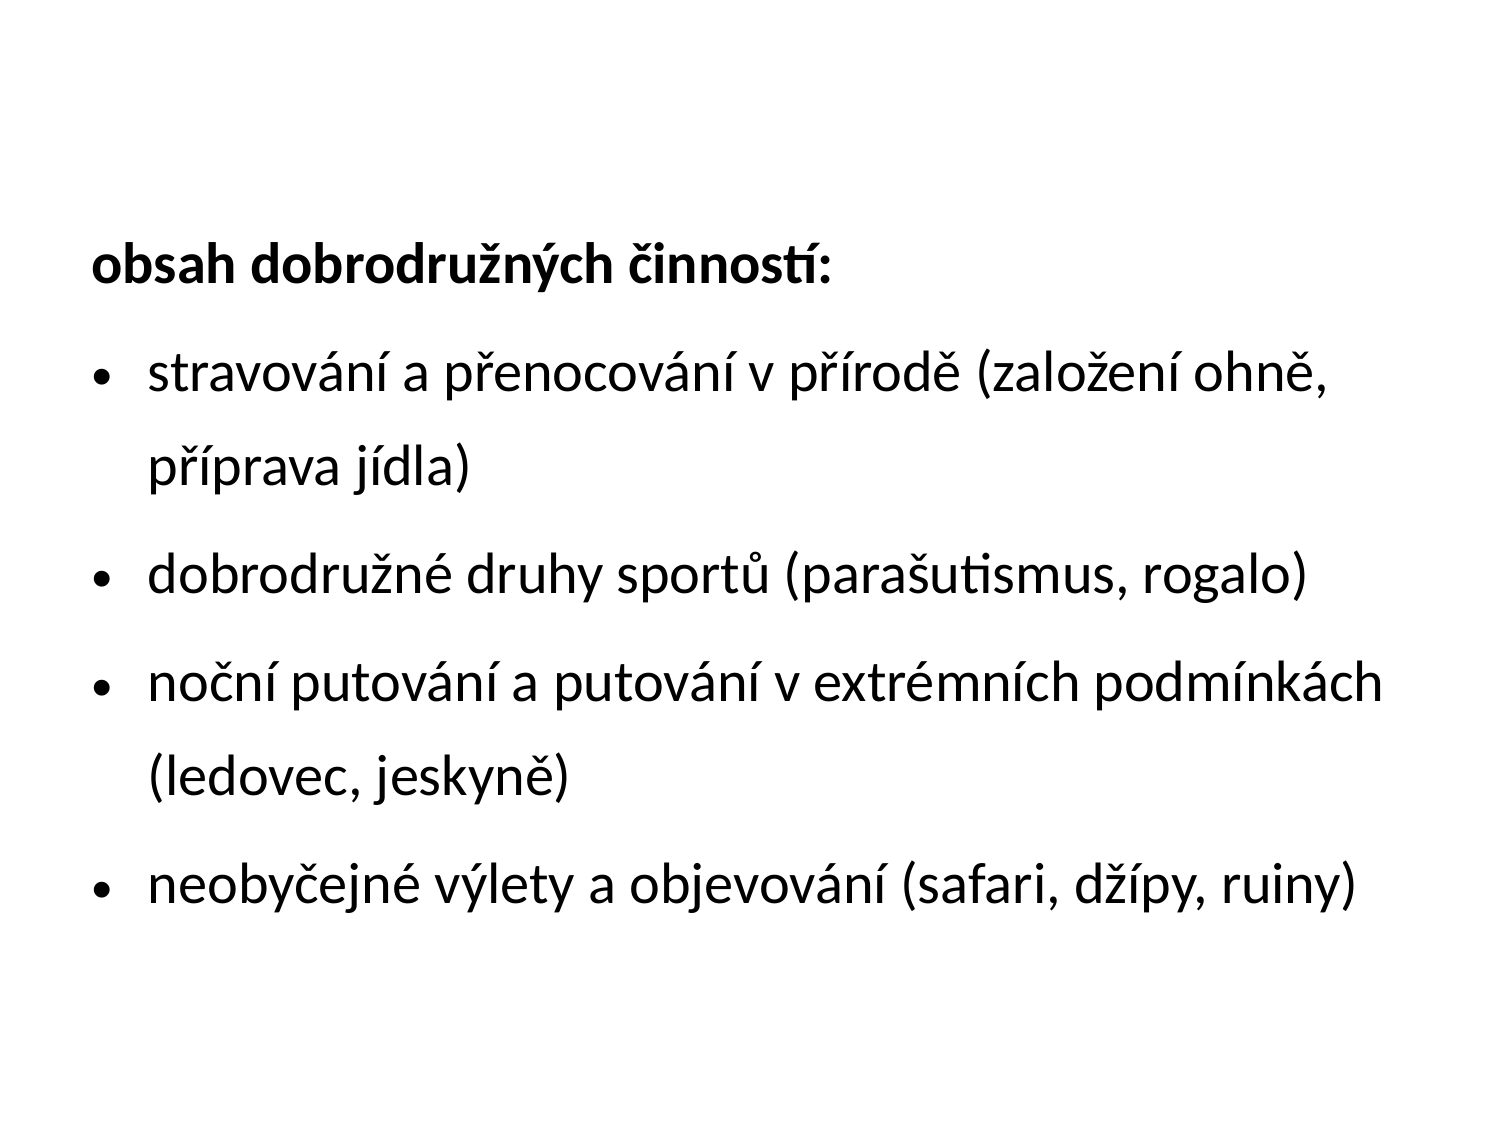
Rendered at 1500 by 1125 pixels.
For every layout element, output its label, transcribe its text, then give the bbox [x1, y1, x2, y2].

list obsah dobrodružných činností: stravování a přenocování v přírodě (založení ohně, příprava jídla) dobrodružné druhy sportů (parašutismus, rogalo) noční putování a putování v extrémních podmínkách (ledovec, jeskyně) neobyčejné výlety a objevování (safari, džípy, ruiny) [76, 196, 1427, 1012]
